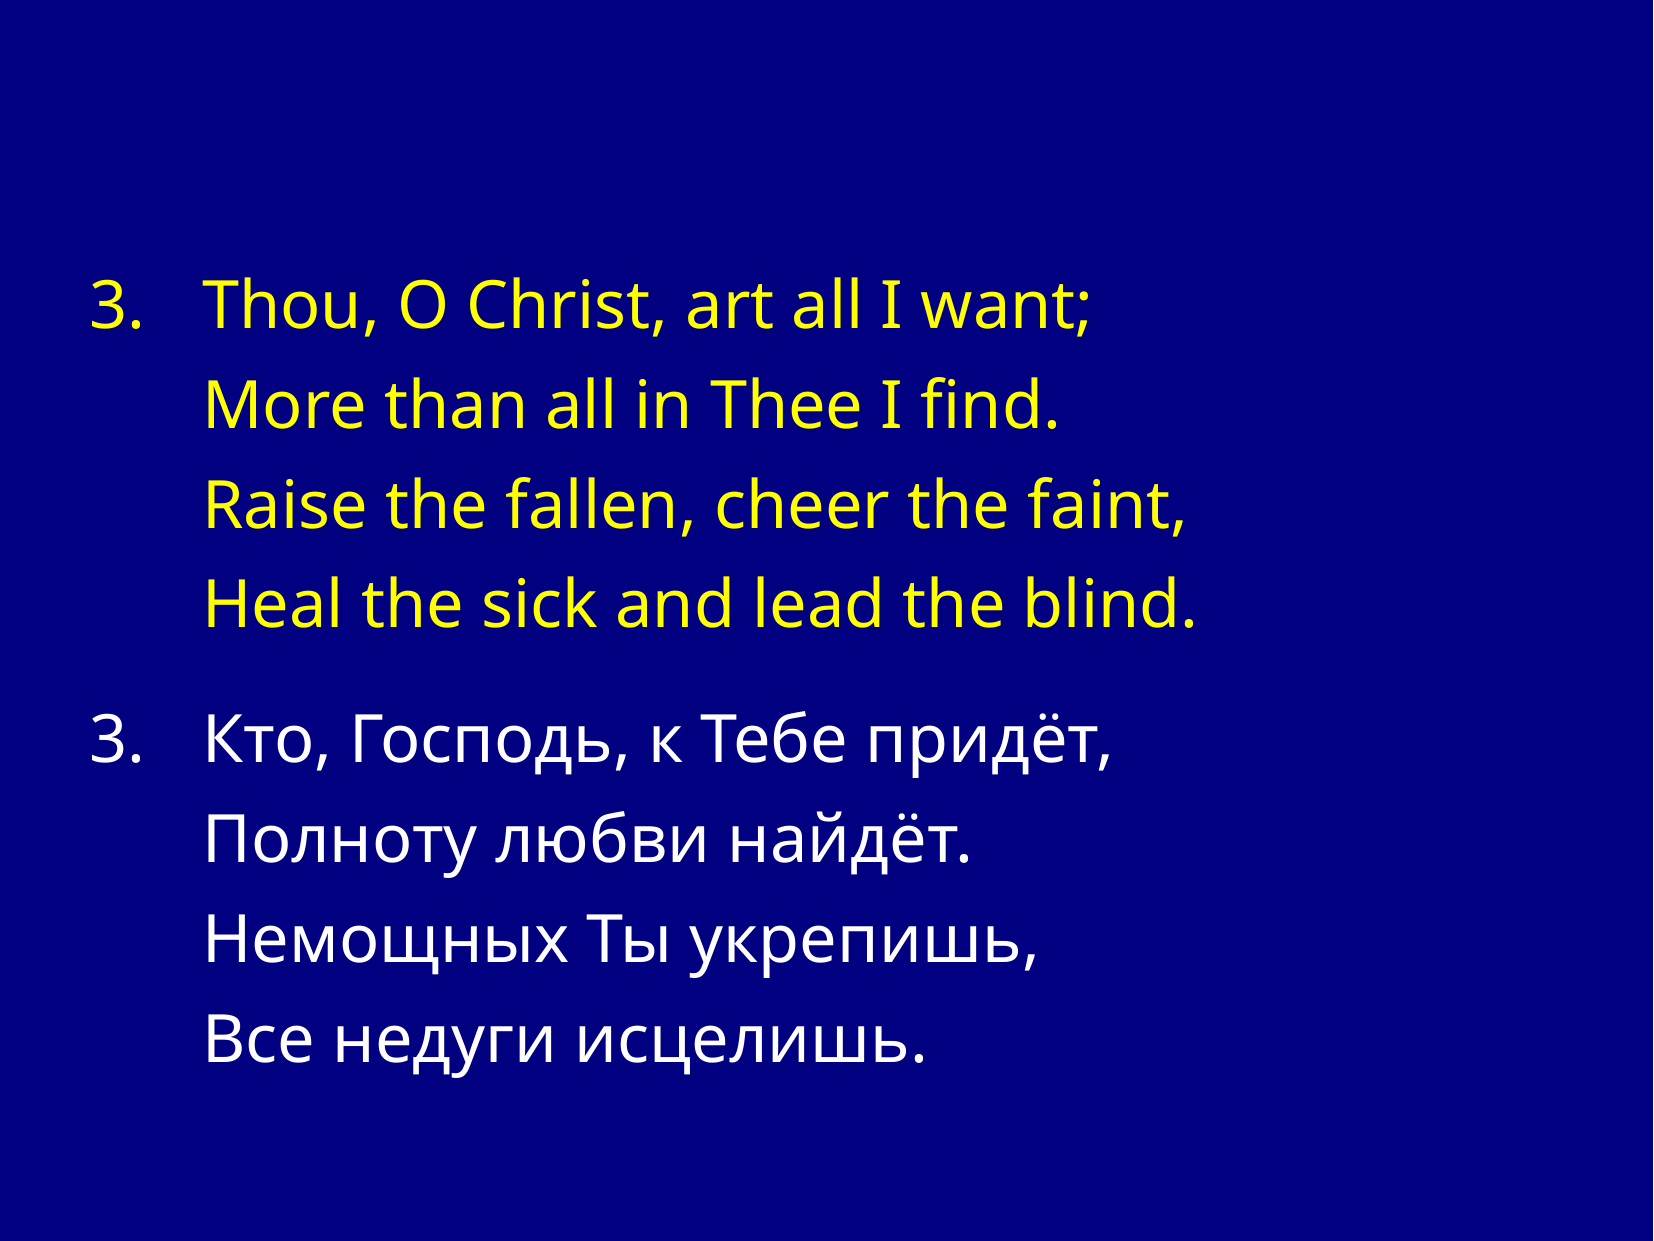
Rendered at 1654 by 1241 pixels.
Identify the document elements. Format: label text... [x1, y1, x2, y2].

text_box 3. Thou, O Christ, art all I want; More than all in Thee I find. Raise the fallen, cheer the faint, Heal the sick and lead the blind. [75, 150, 1576, 638]
text_box 3. Кто, Господь, к Тебе придёт, Полноту любви найдёт. Немощных Ты укрепишь, Все недуги исцелишь. [75, 675, 1576, 1163]
